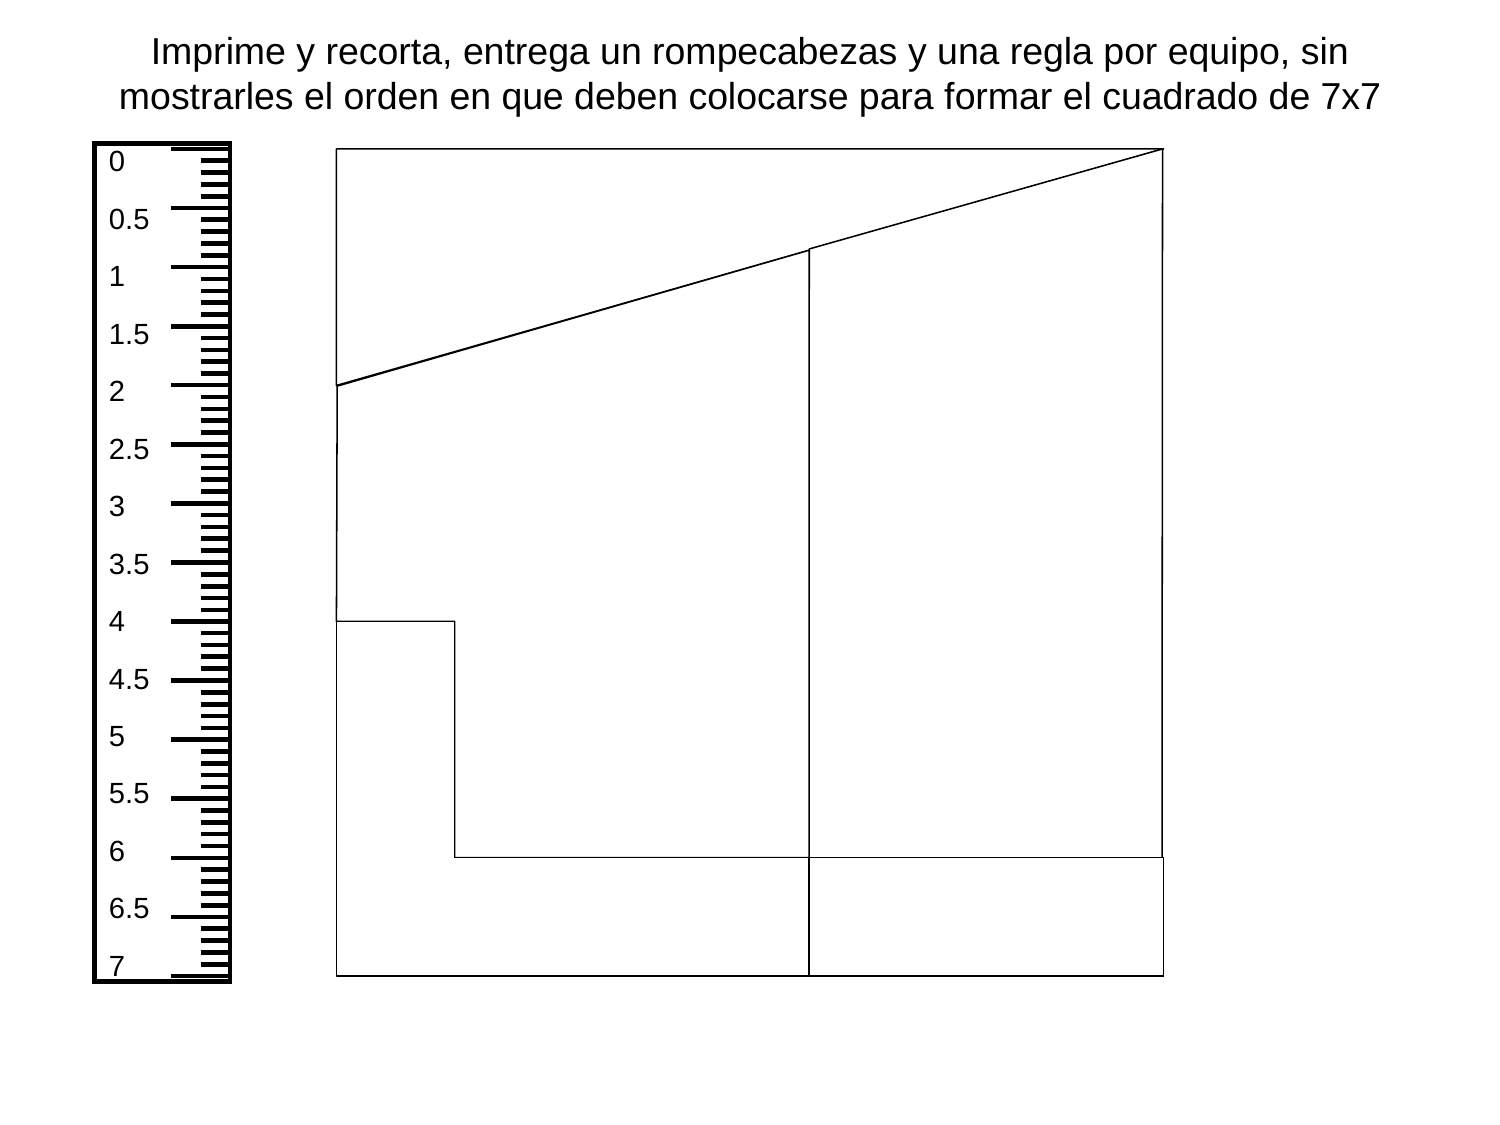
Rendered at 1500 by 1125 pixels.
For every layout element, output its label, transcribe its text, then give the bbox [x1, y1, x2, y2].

text_box 0 0.5 1 1.5 2 2.5 3 3.5 4 4.5 5 5.5 6 6.5 7 [94, 143, 230, 982]
text_box Imprime y recorta, entrega un rompecabezas y una regla por equipo, sin mostrarles el orden en que deben colocarse para formar el cuadrado de 7x7 [100, 18, 1400, 125]
text_box [336, 148, 1164, 976]
